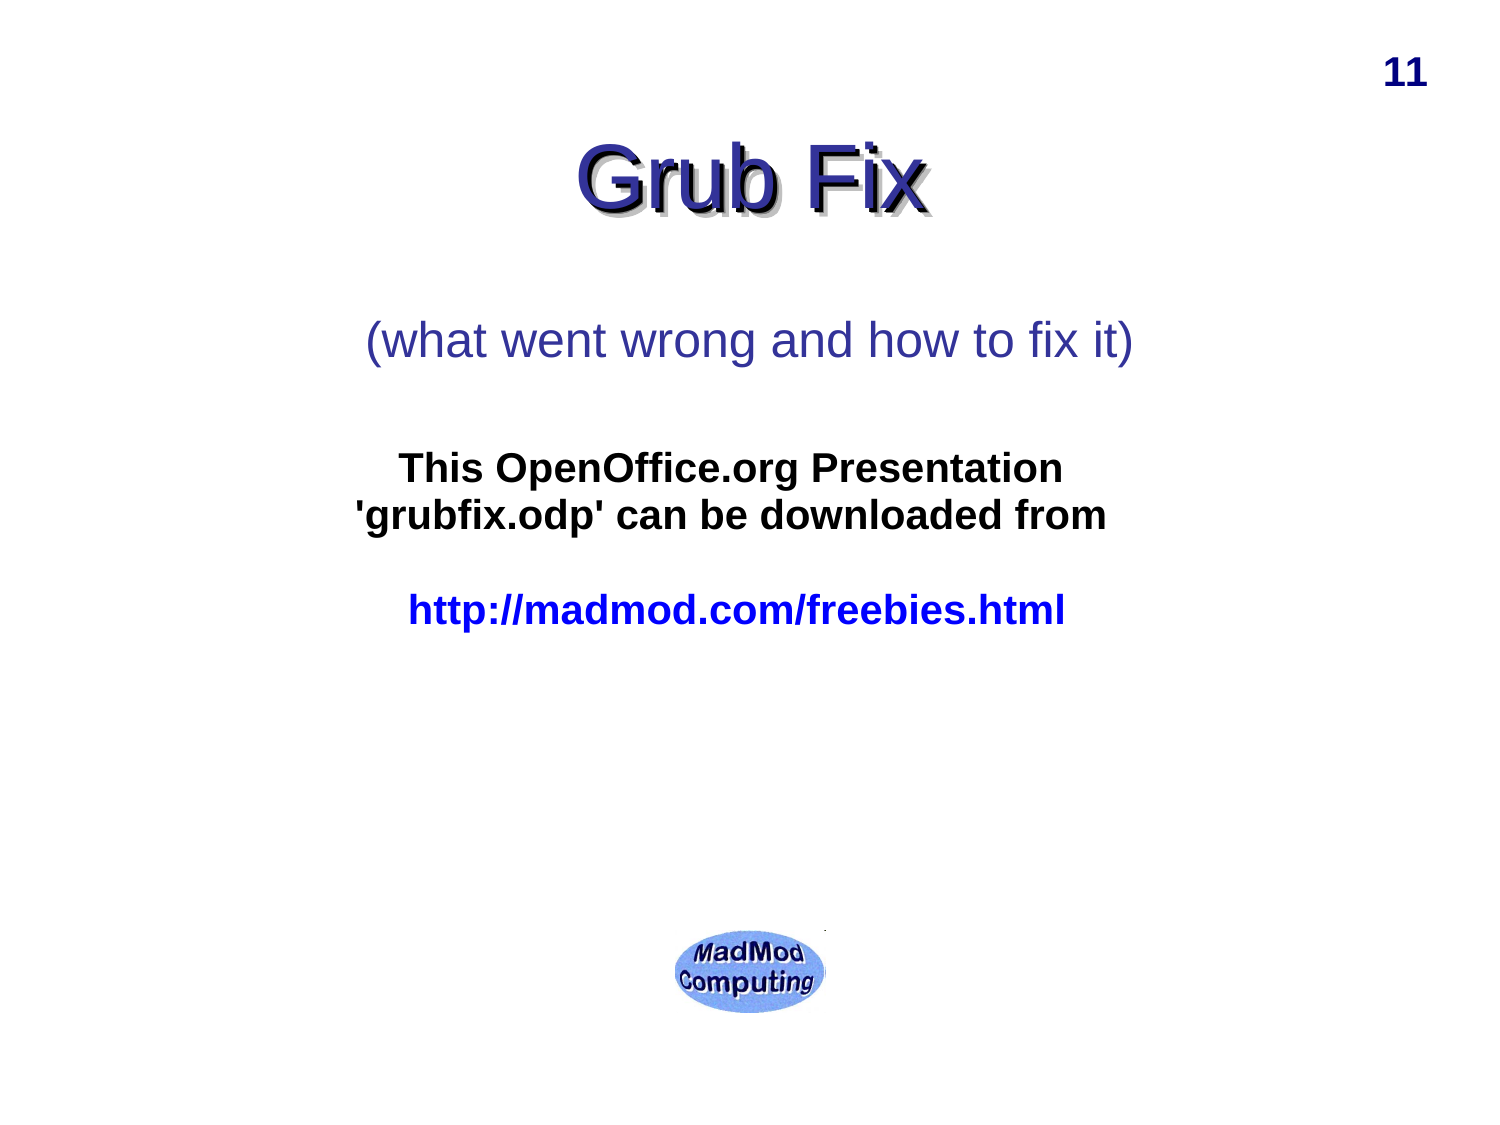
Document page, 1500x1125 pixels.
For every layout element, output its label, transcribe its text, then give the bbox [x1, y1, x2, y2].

text_box (what went wrong and how to fix it) [337, 299, 1163, 376]
subtitle This OpenOffice.org Presentation 'grubfix.odp' can be downloaded from http://madmod.com/freebies.html [225, 444, 1163, 650]
picture [675, 930, 826, 1013]
text_box 11 [1350, 37, 1463, 103]
title Grub Fix [187, 116, 1313, 238]
